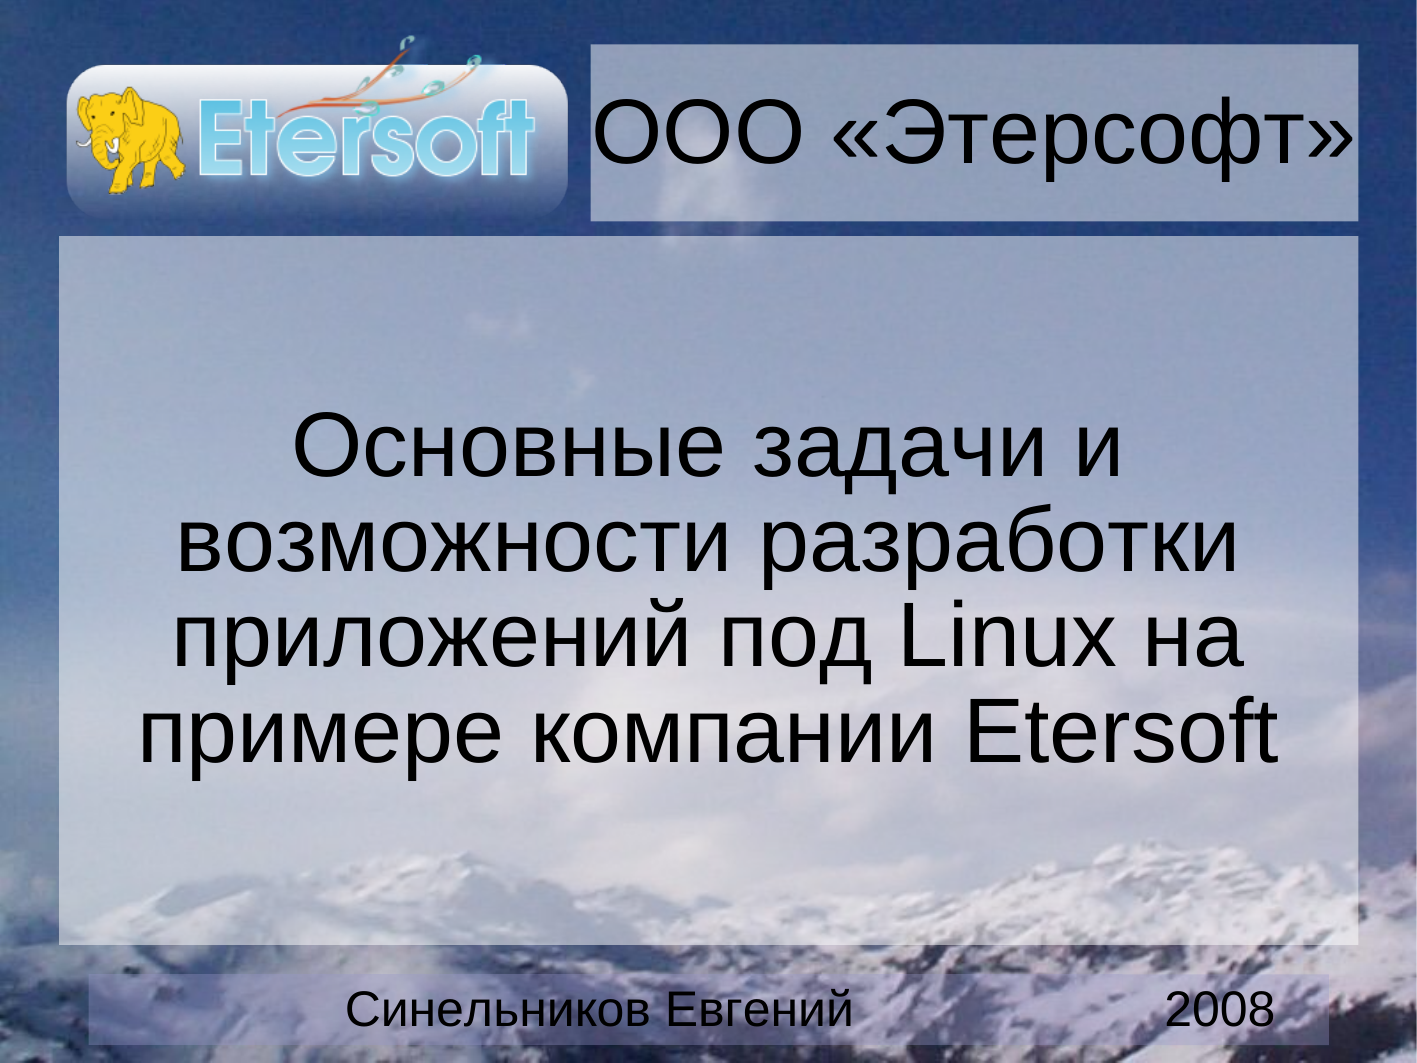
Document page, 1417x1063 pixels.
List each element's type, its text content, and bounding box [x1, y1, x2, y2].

text_box ООО «Этерсофт» [590, 44, 1359, 222]
title Основные задачи и возможности разработки приложений под Linux на примере компании Etersoft [59, 236, 1359, 945]
picture [0, 0, 1417, 1063]
